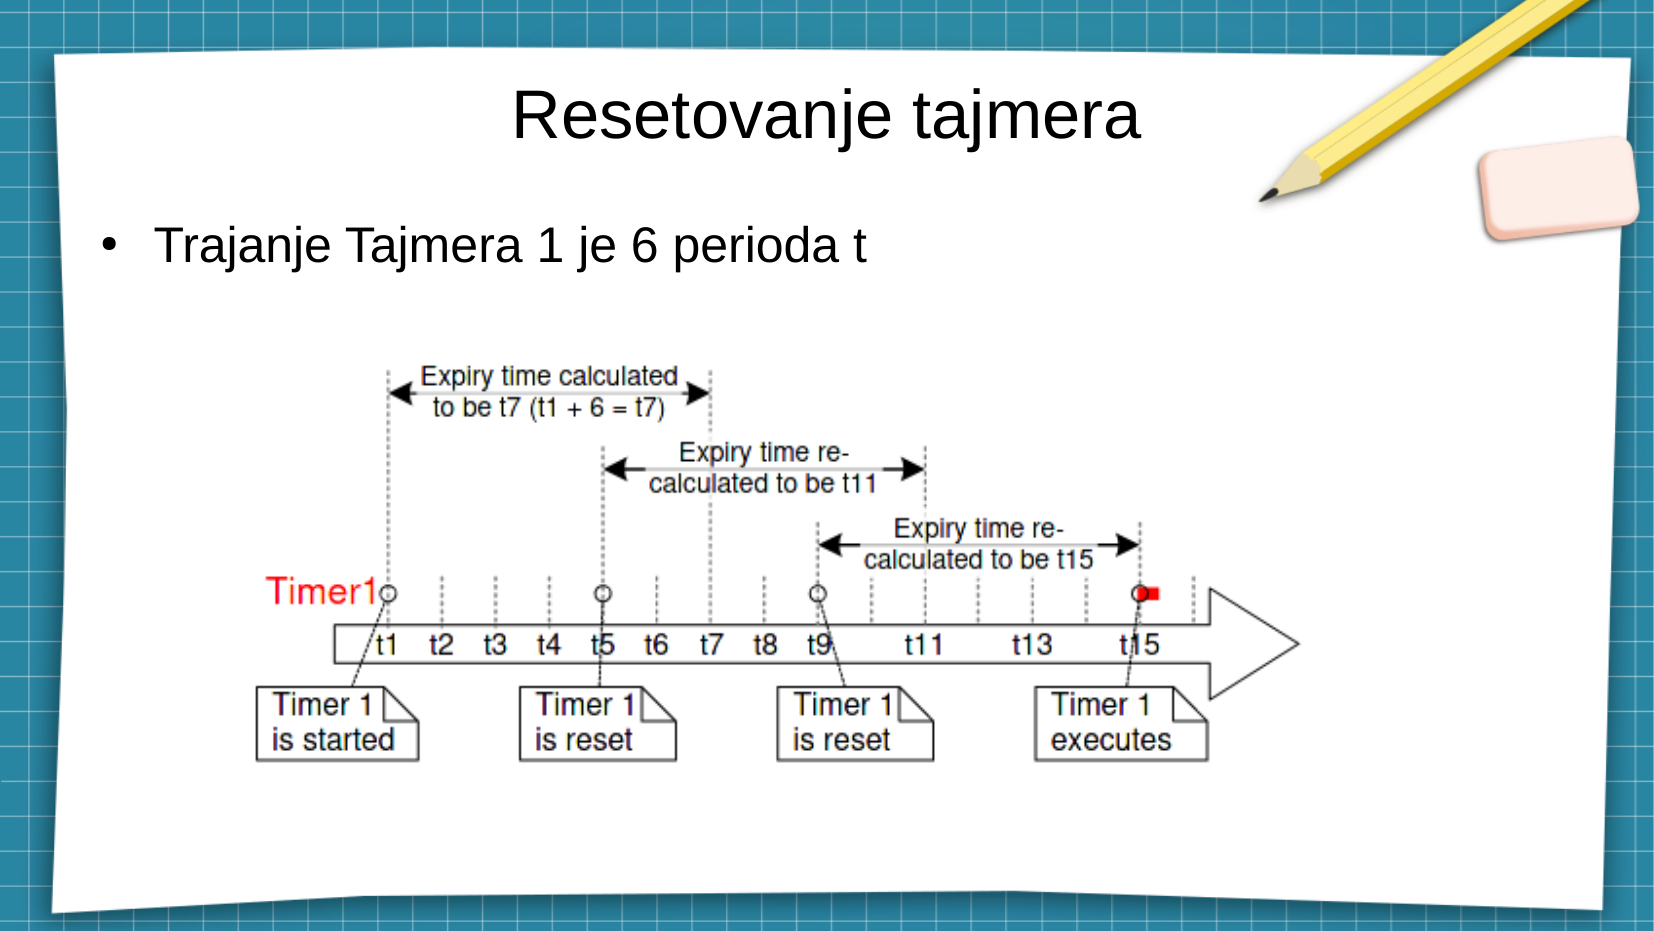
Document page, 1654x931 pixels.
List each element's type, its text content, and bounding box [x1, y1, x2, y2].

title Resetovanje tajmera [82, 37, 1571, 193]
picture [0, 0, 1654, 931]
list Trajanje Tajmera 1 je 6 perioda t [82, 217, 1571, 758]
